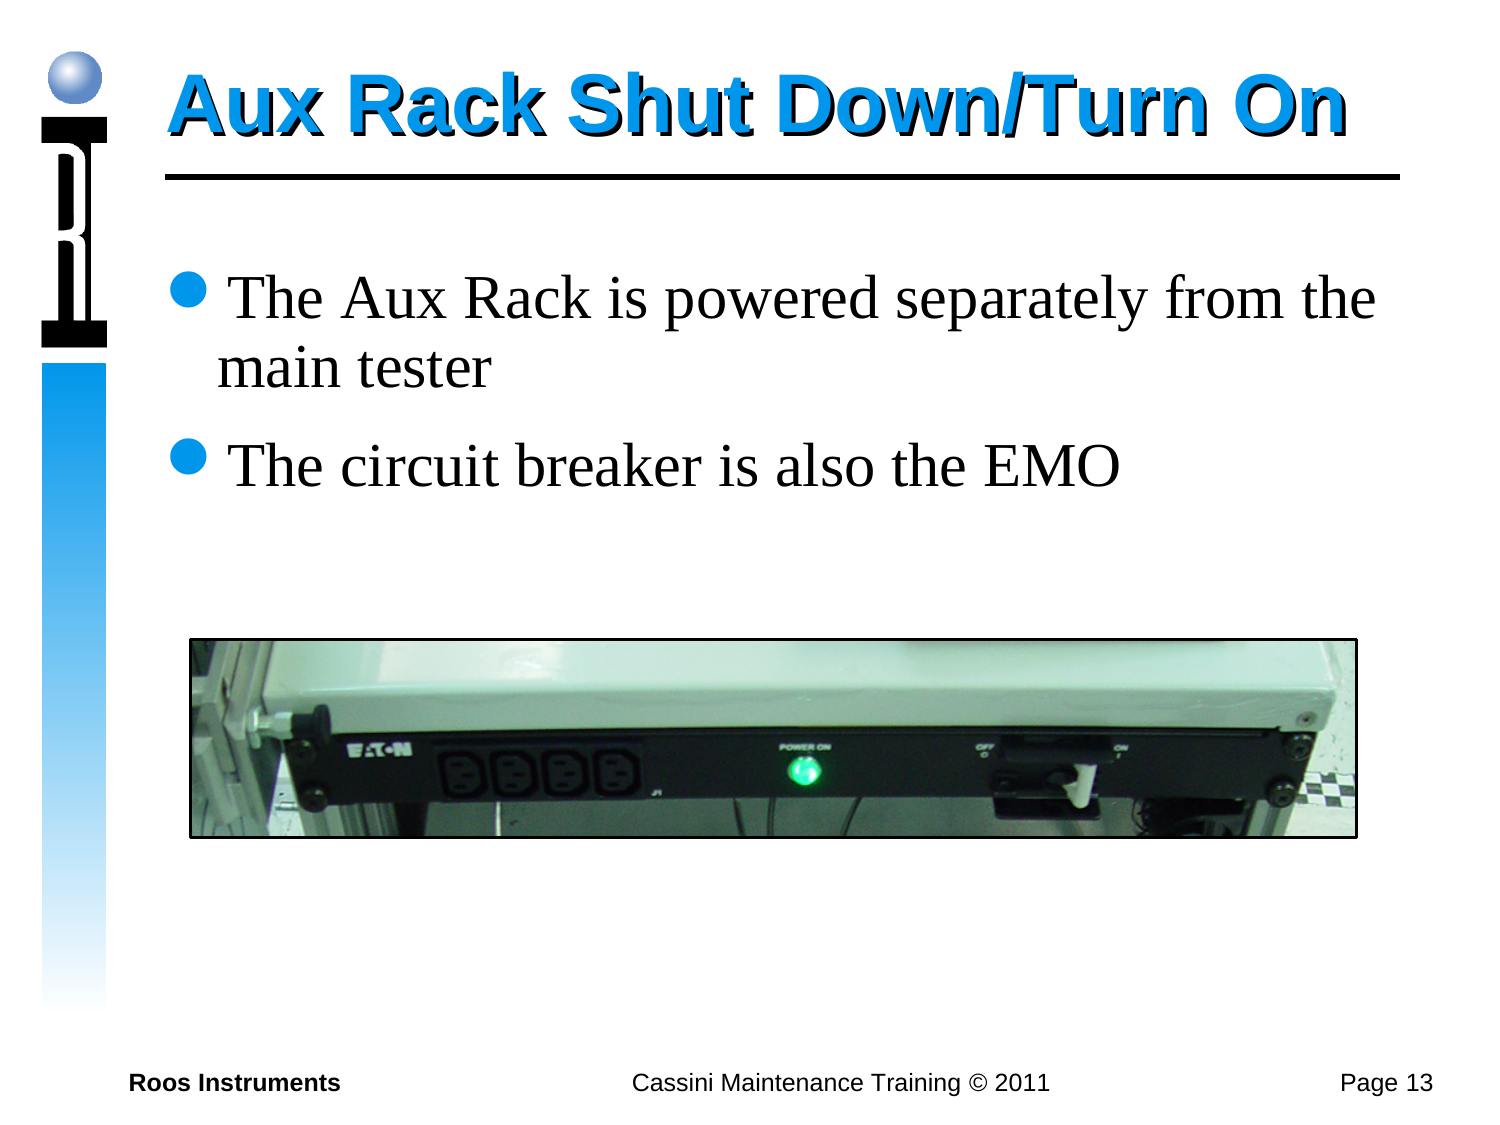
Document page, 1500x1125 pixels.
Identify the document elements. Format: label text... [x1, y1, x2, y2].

picture [192, 641, 1355, 836]
title Aux Rack Shut Down/Turn On [165, 45, 1411, 151]
list The Aux Rack is powered separately from the main tester The circuit breaker is also the EMO [165, 262, 1408, 1012]
